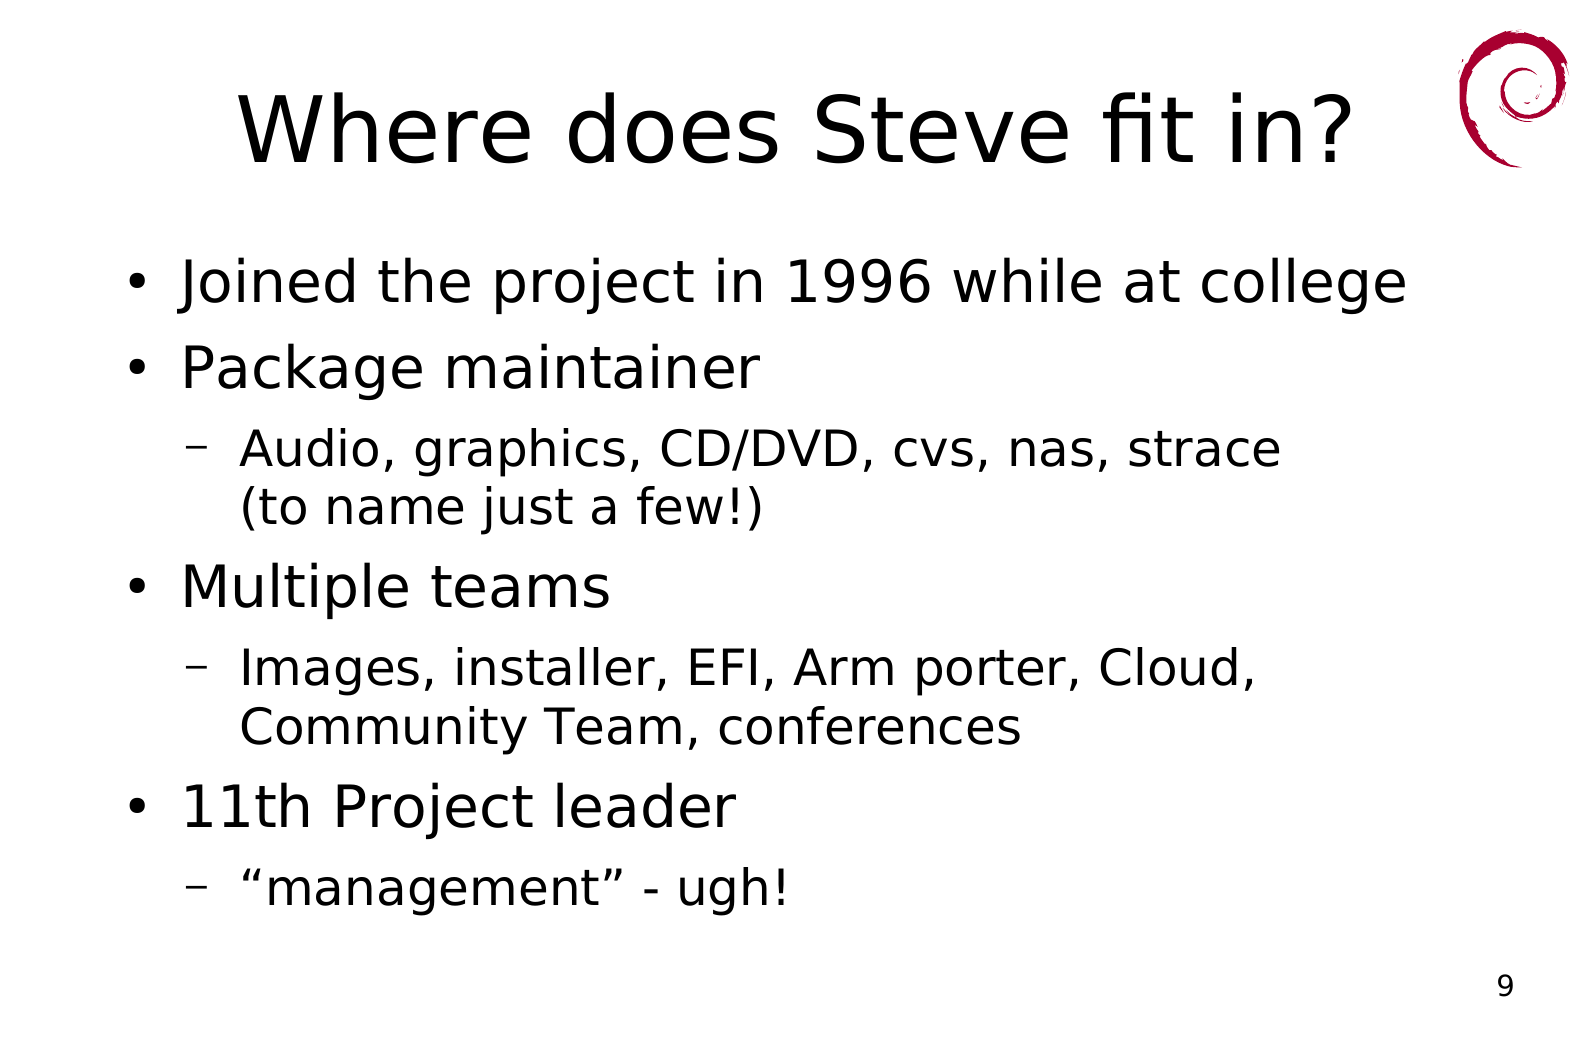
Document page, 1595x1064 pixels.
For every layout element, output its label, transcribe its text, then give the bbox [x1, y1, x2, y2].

list Joined the project in 1996 while at college Package maintainer Audio, graphics, CD/DVD, cvs, nas, strace (to name just a few!) Multiple teams Images, installer, EFI, Arm porter, Cloud, Community Team, conferences 11th Project leader “management” - ugh! [79, 248, 1515, 919]
title Where does Steve fit in? [79, 42, 1515, 220]
